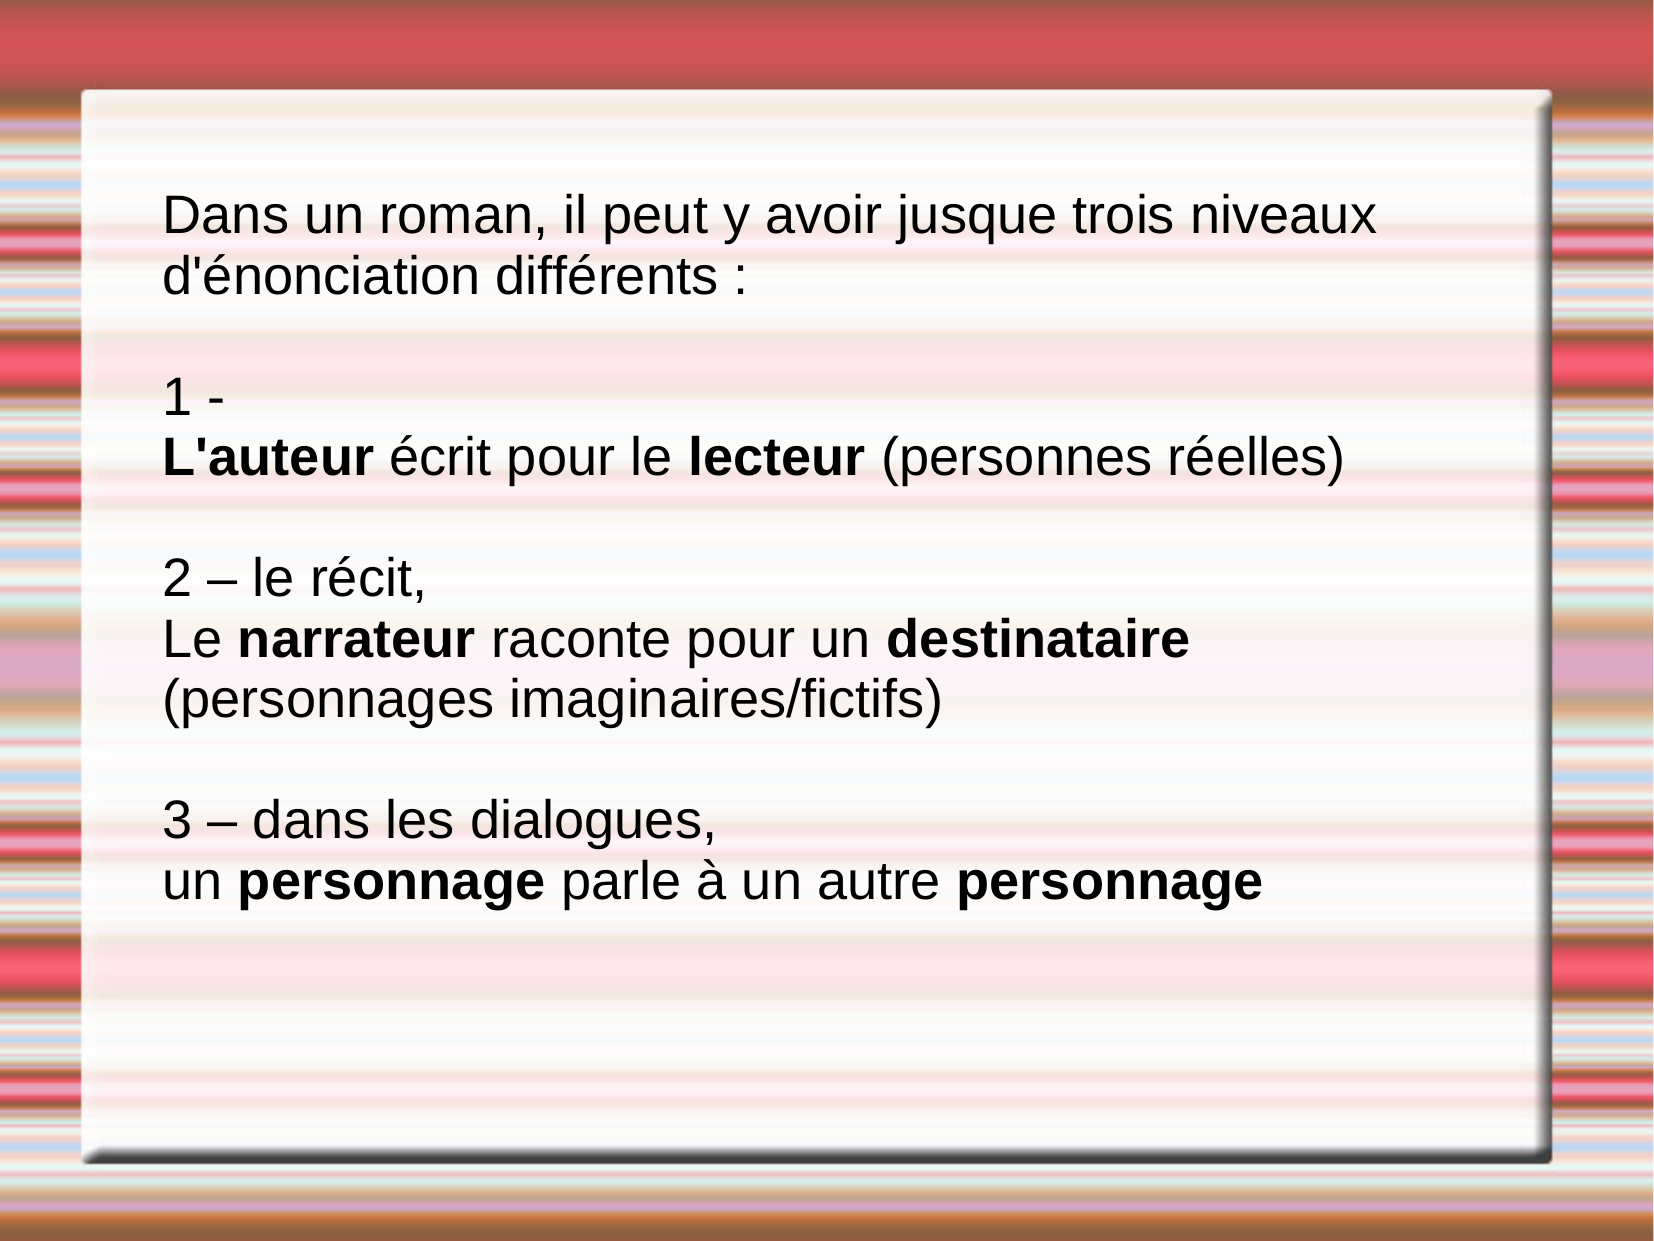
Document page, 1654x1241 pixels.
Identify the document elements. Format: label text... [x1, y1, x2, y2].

text_box Dans un roman, il peut y avoir jusque trois niveaux d'énonciation différents : 1 - L'auteur écrit pour le lecteur (personnes réelles) 2 – le récit, Le narrateur raconte pour un destinataire (personnages imaginaires/fictifs) 3 – dans les dialogues, un personnage parle à un autre personnage [147, 177, 1477, 1241]
picture [0, 0, 1654, 1241]
